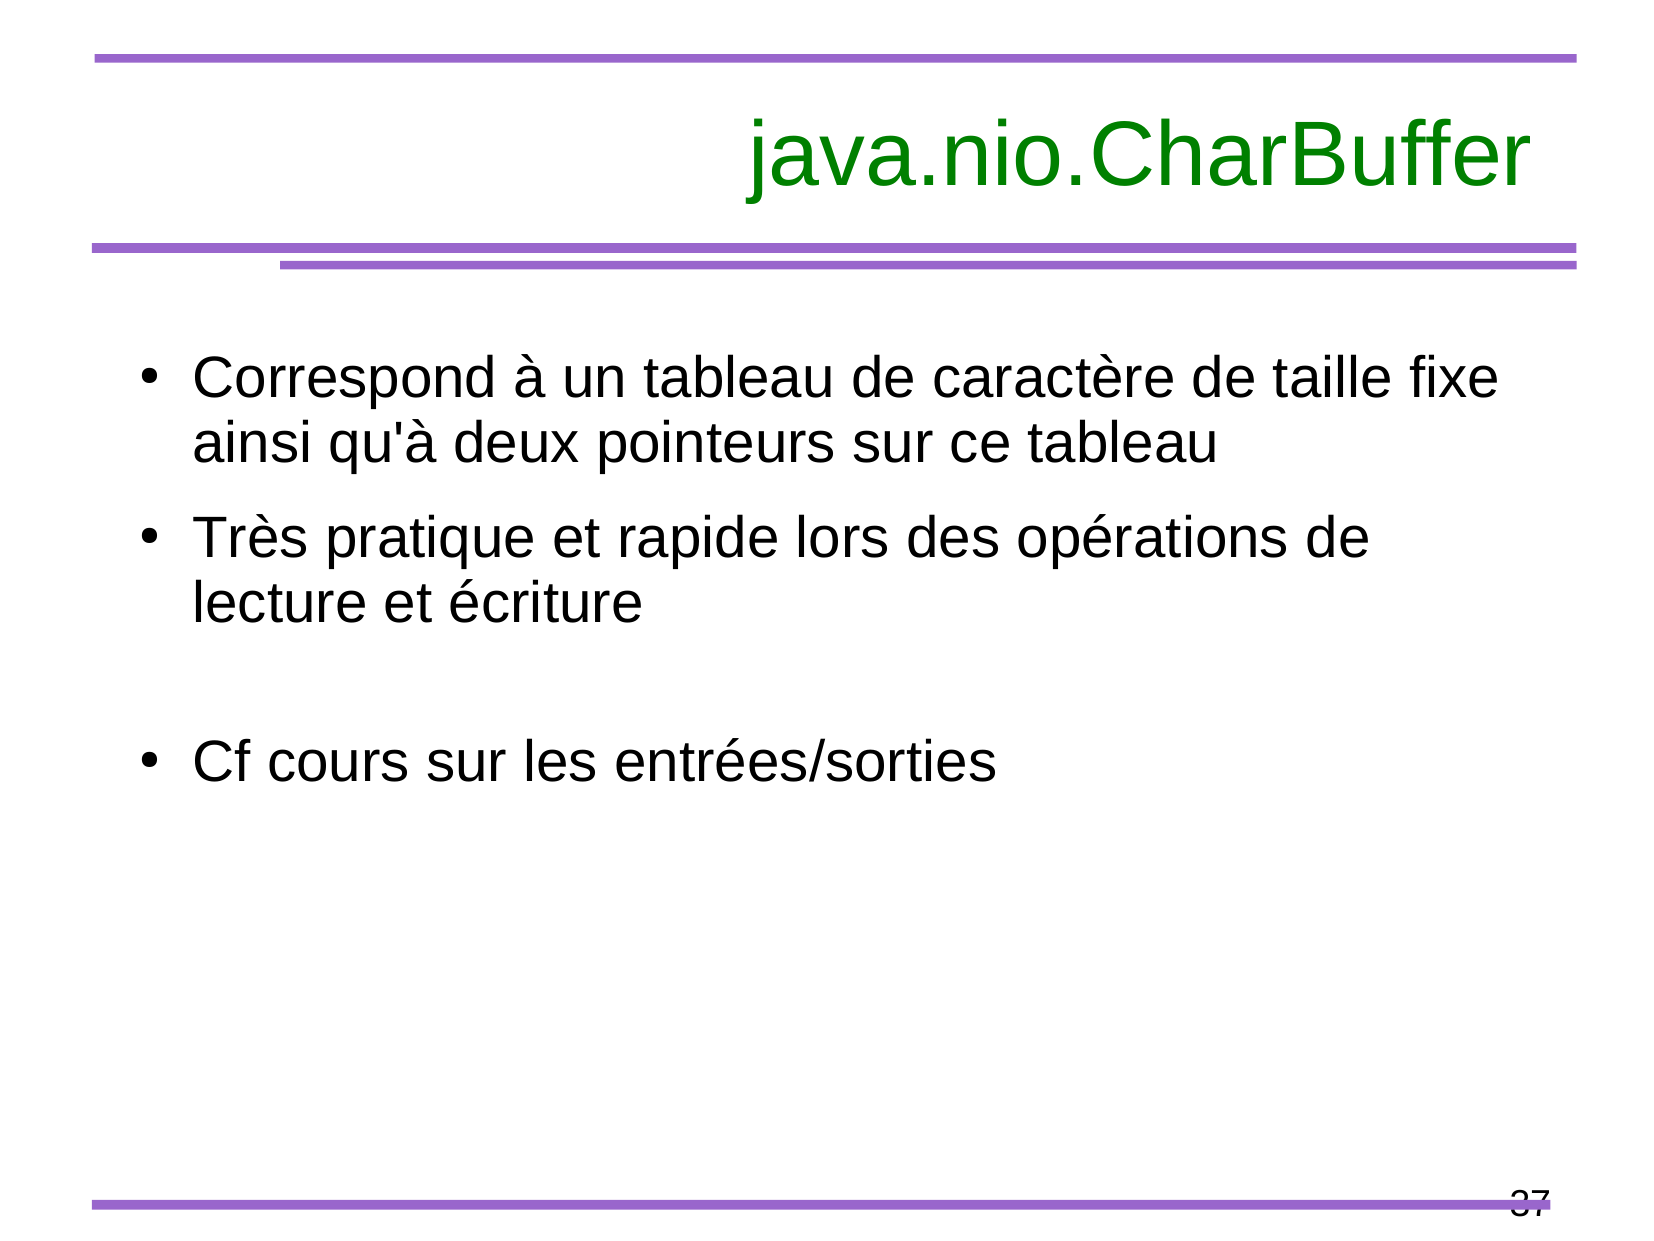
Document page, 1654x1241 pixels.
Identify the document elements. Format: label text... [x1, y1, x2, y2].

list Correspond à un tableau de caractère de taille fixe ainsi qu'à deux pointeurs sur ce tableau Très pratique et rapide lors des opérations de lecture et écriture Cf cours sur les entrées/sorties [121, 344, 1534, 1127]
title java.nio.CharBuffer [121, 49, 1534, 257]
